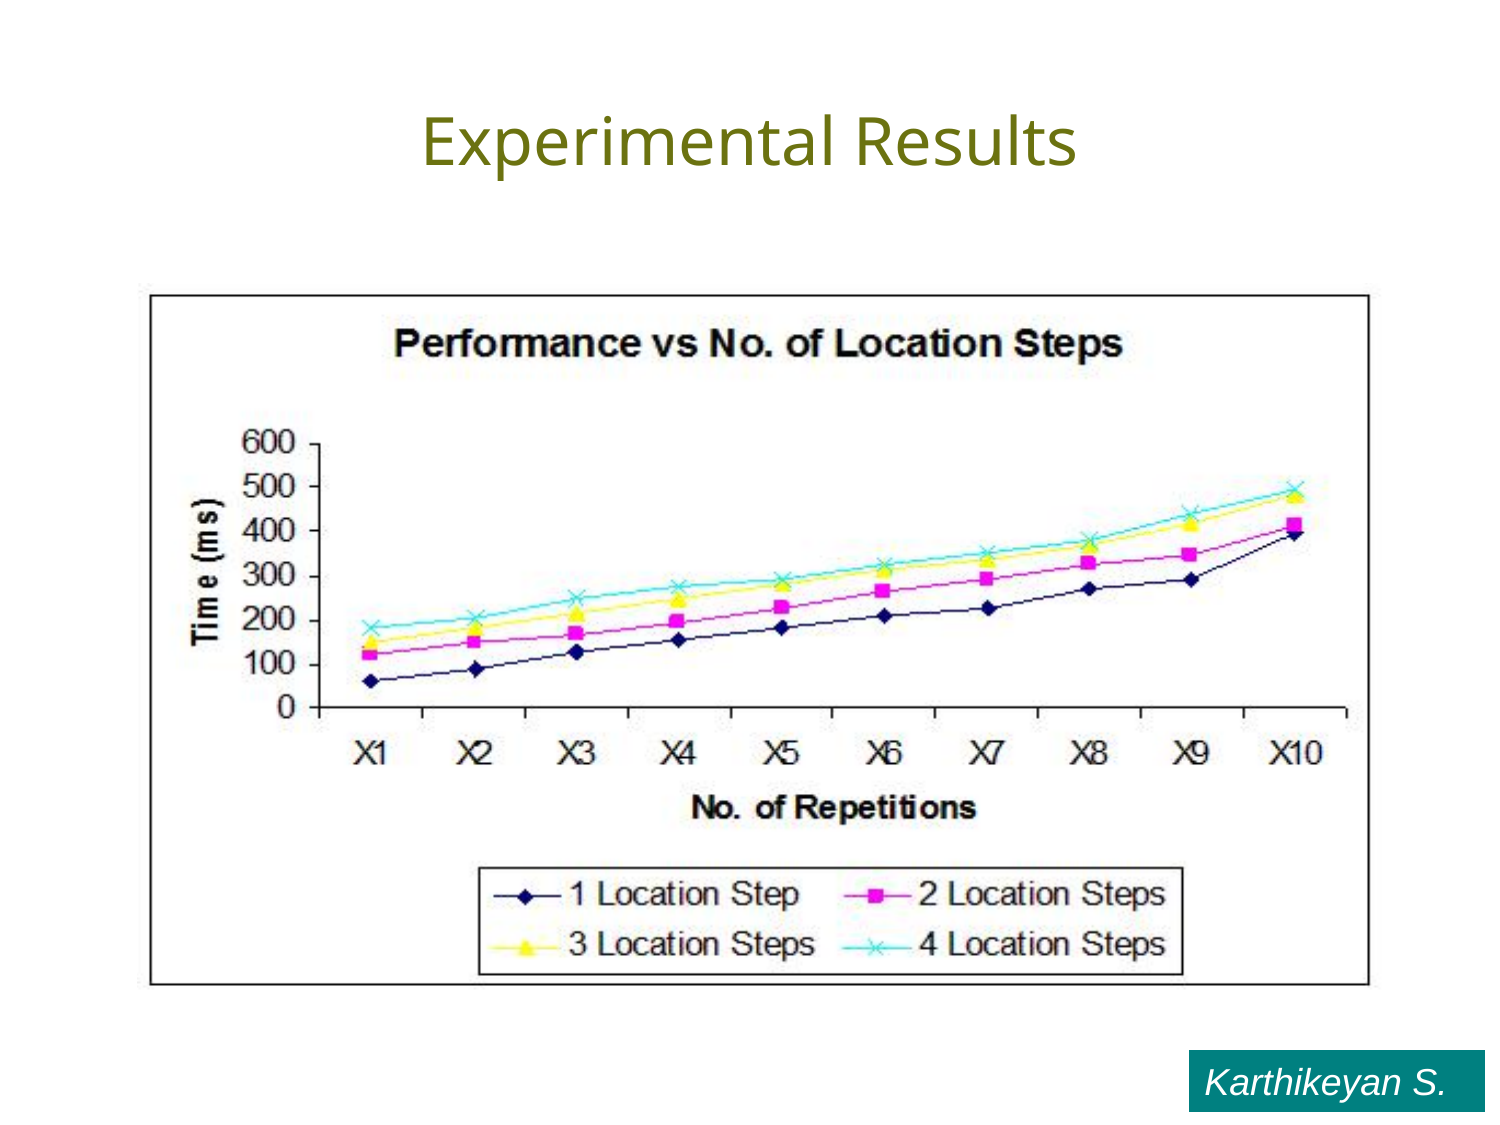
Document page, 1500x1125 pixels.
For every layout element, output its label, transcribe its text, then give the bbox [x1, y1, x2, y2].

title Experimental Results [75, 45, 1426, 233]
text_box Karthikeyan S. [1189, 1050, 1484, 1111]
picture [137, 283, 1401, 1000]
